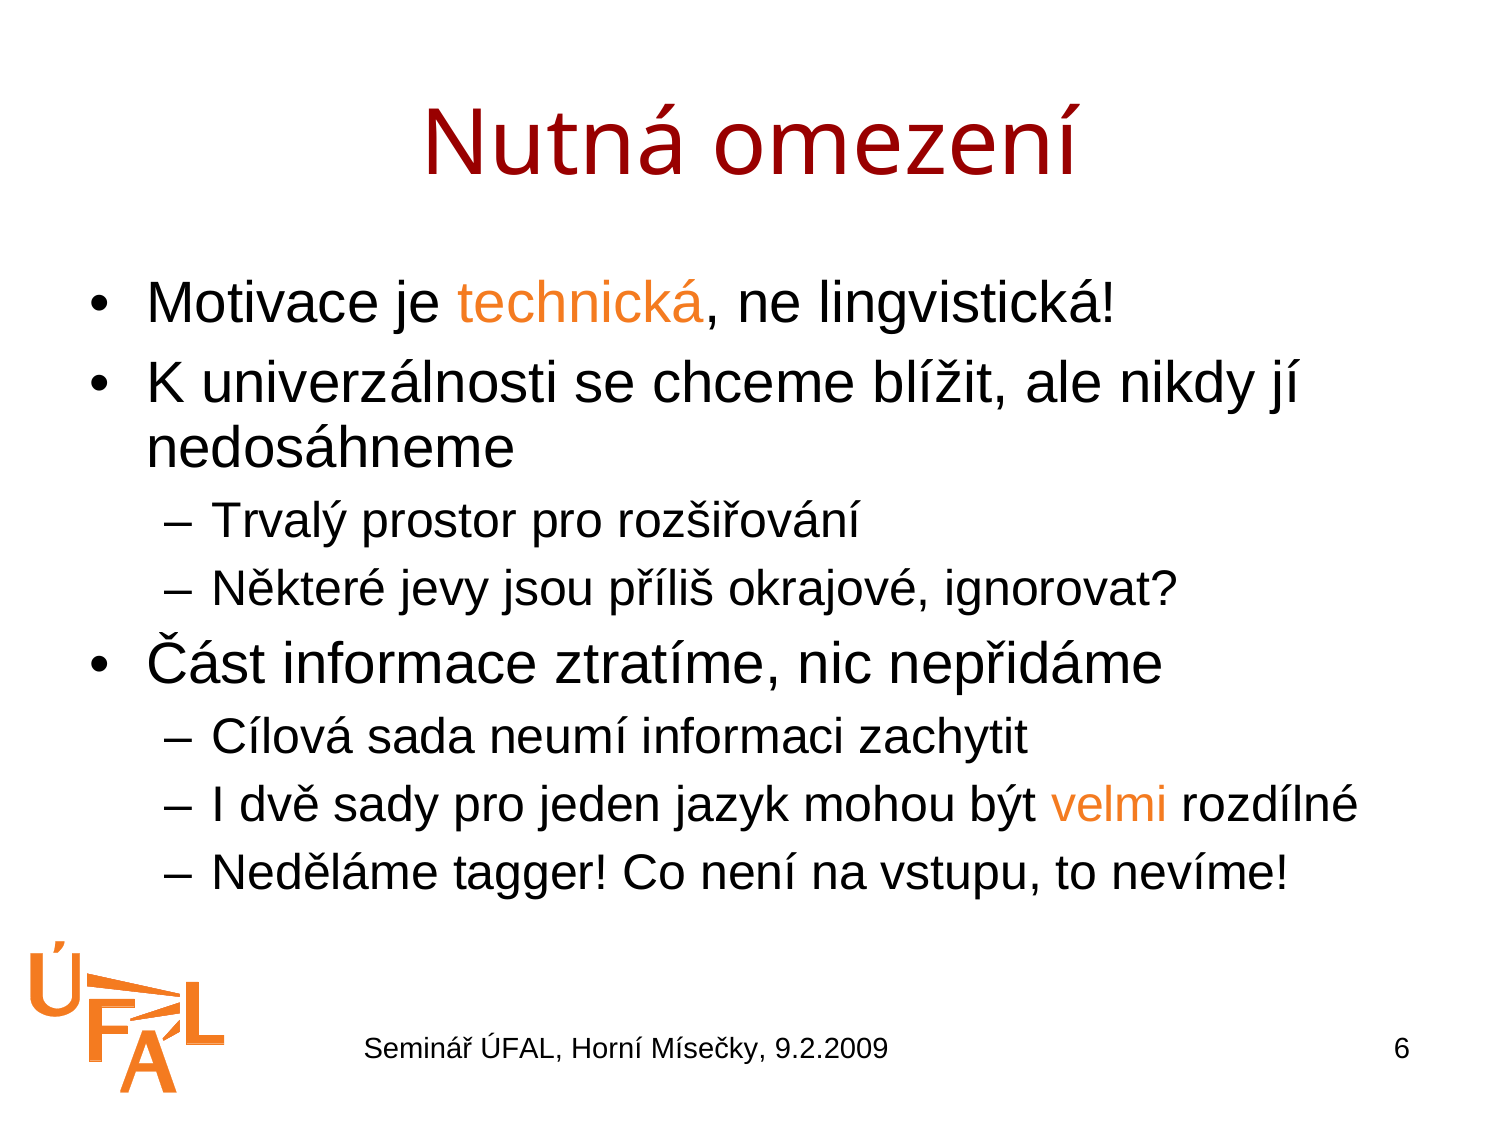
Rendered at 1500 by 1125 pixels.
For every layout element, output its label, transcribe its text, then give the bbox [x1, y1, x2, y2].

list Motivace je technická, ne lingvistická! K univerzálnosti se chceme blížit, ale nikdy jí nedosáhneme Trvalý prostor pro rozšiřování Některé jevy jsou příliš okrajové, ignorovat? Část informace ztratíme, nic nepřidáme Cílová sada neumí informaci zachytit I dvě sady pro jeden jazyk mohou být velmi rozdílné Neděláme tagger! Co není na vstupu, to nevíme! [75, 262, 1426, 1006]
title Nutná omezení [75, 45, 1426, 233]
